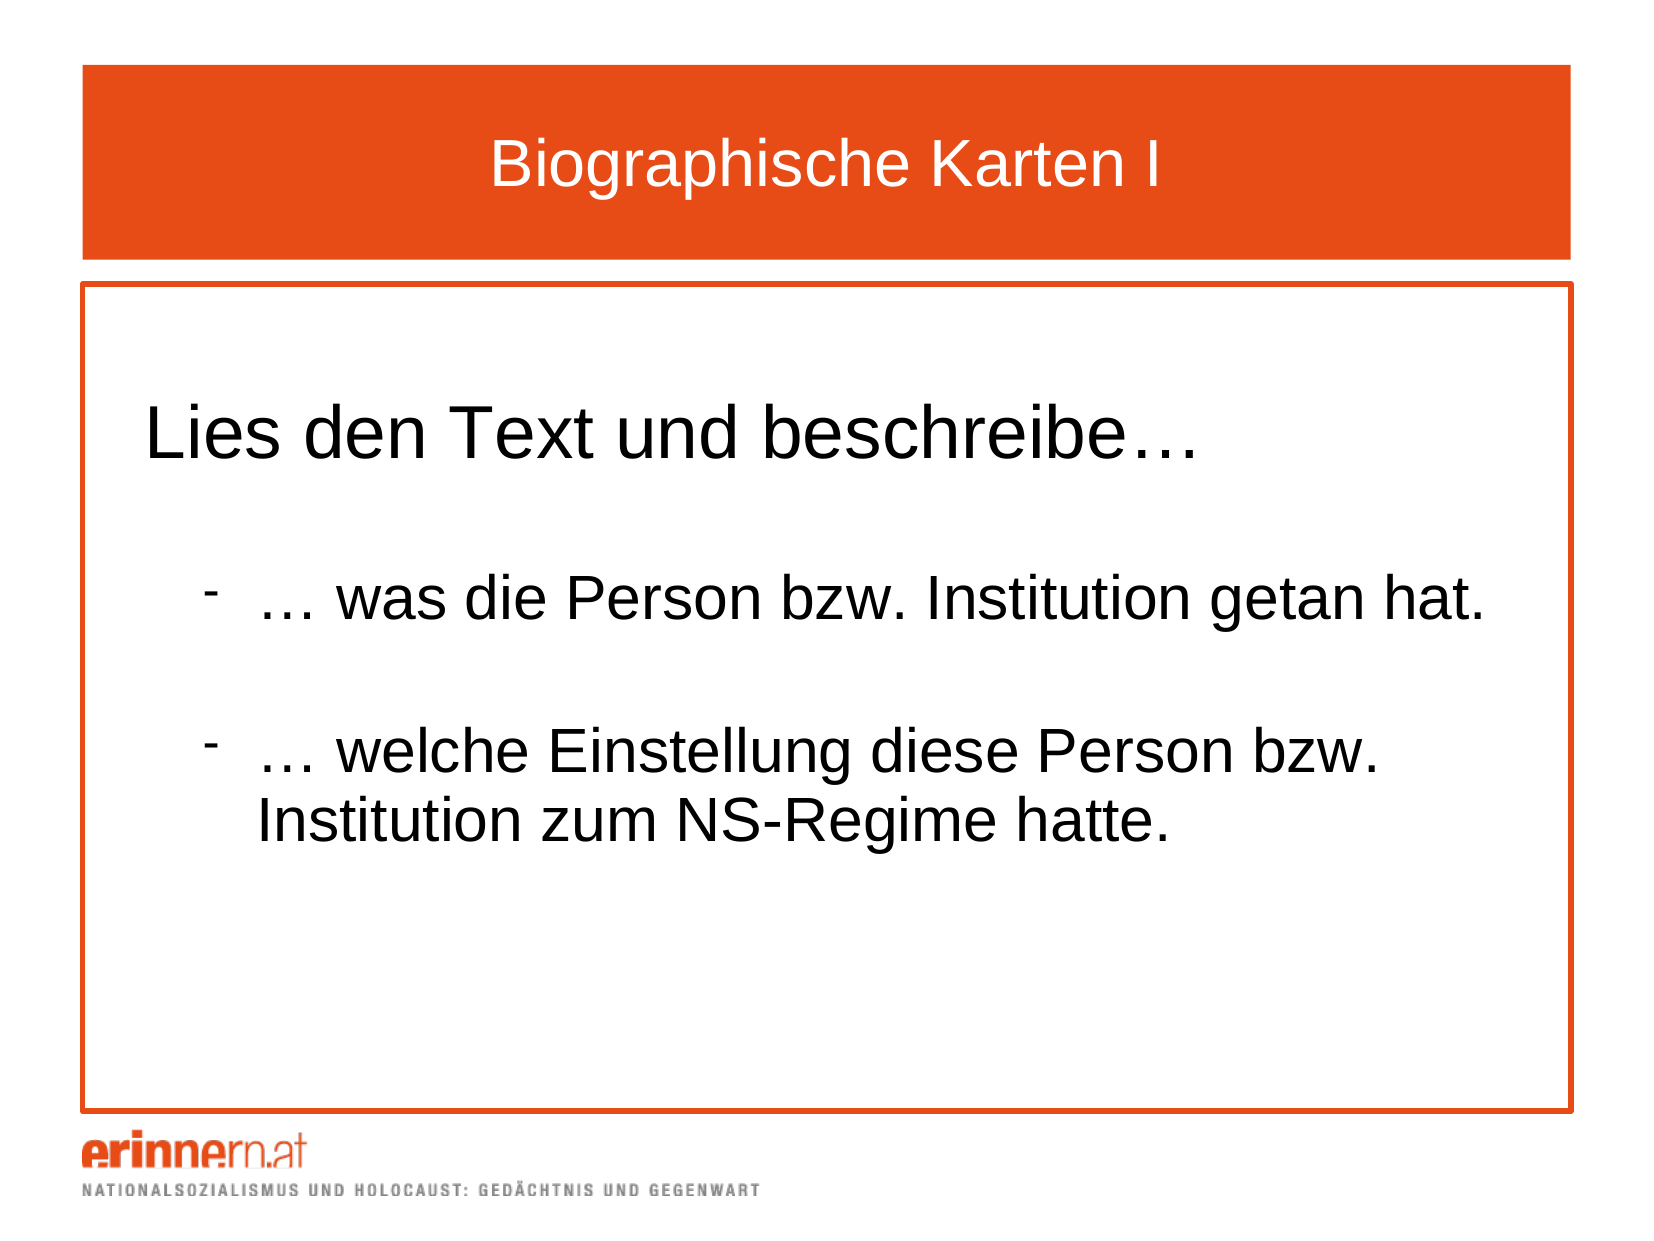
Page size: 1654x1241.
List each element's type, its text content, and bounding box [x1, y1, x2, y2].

picture [82, 1129, 760, 1196]
title Biographische Karten I [82, 64, 1571, 260]
list Lies den Text und beschreibe… … was die Person bzw. Institution getan hat. … welche Einstellung diese Person bzw. Institution zum NS-Regime hatte. [82, 284, 1571, 1112]
